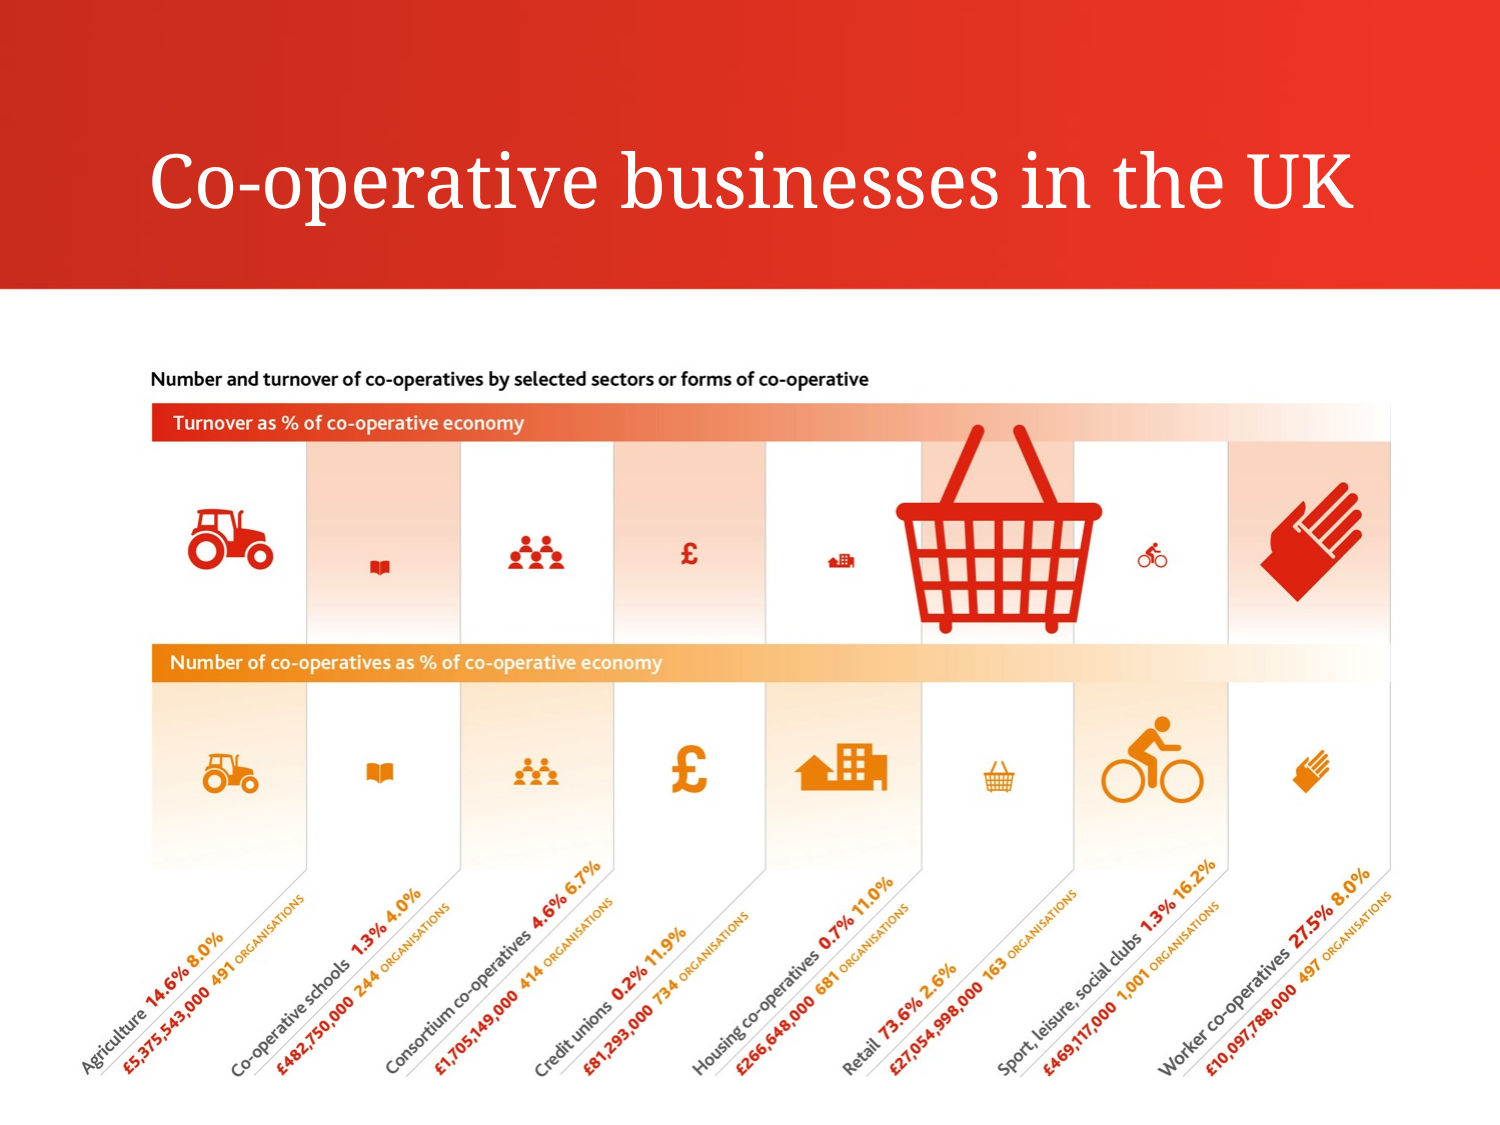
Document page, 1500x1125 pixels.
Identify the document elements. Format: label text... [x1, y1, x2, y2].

picture [0, 0, 1500, 1125]
title Co-operative businesses in the UK [76, 125, 1427, 314]
